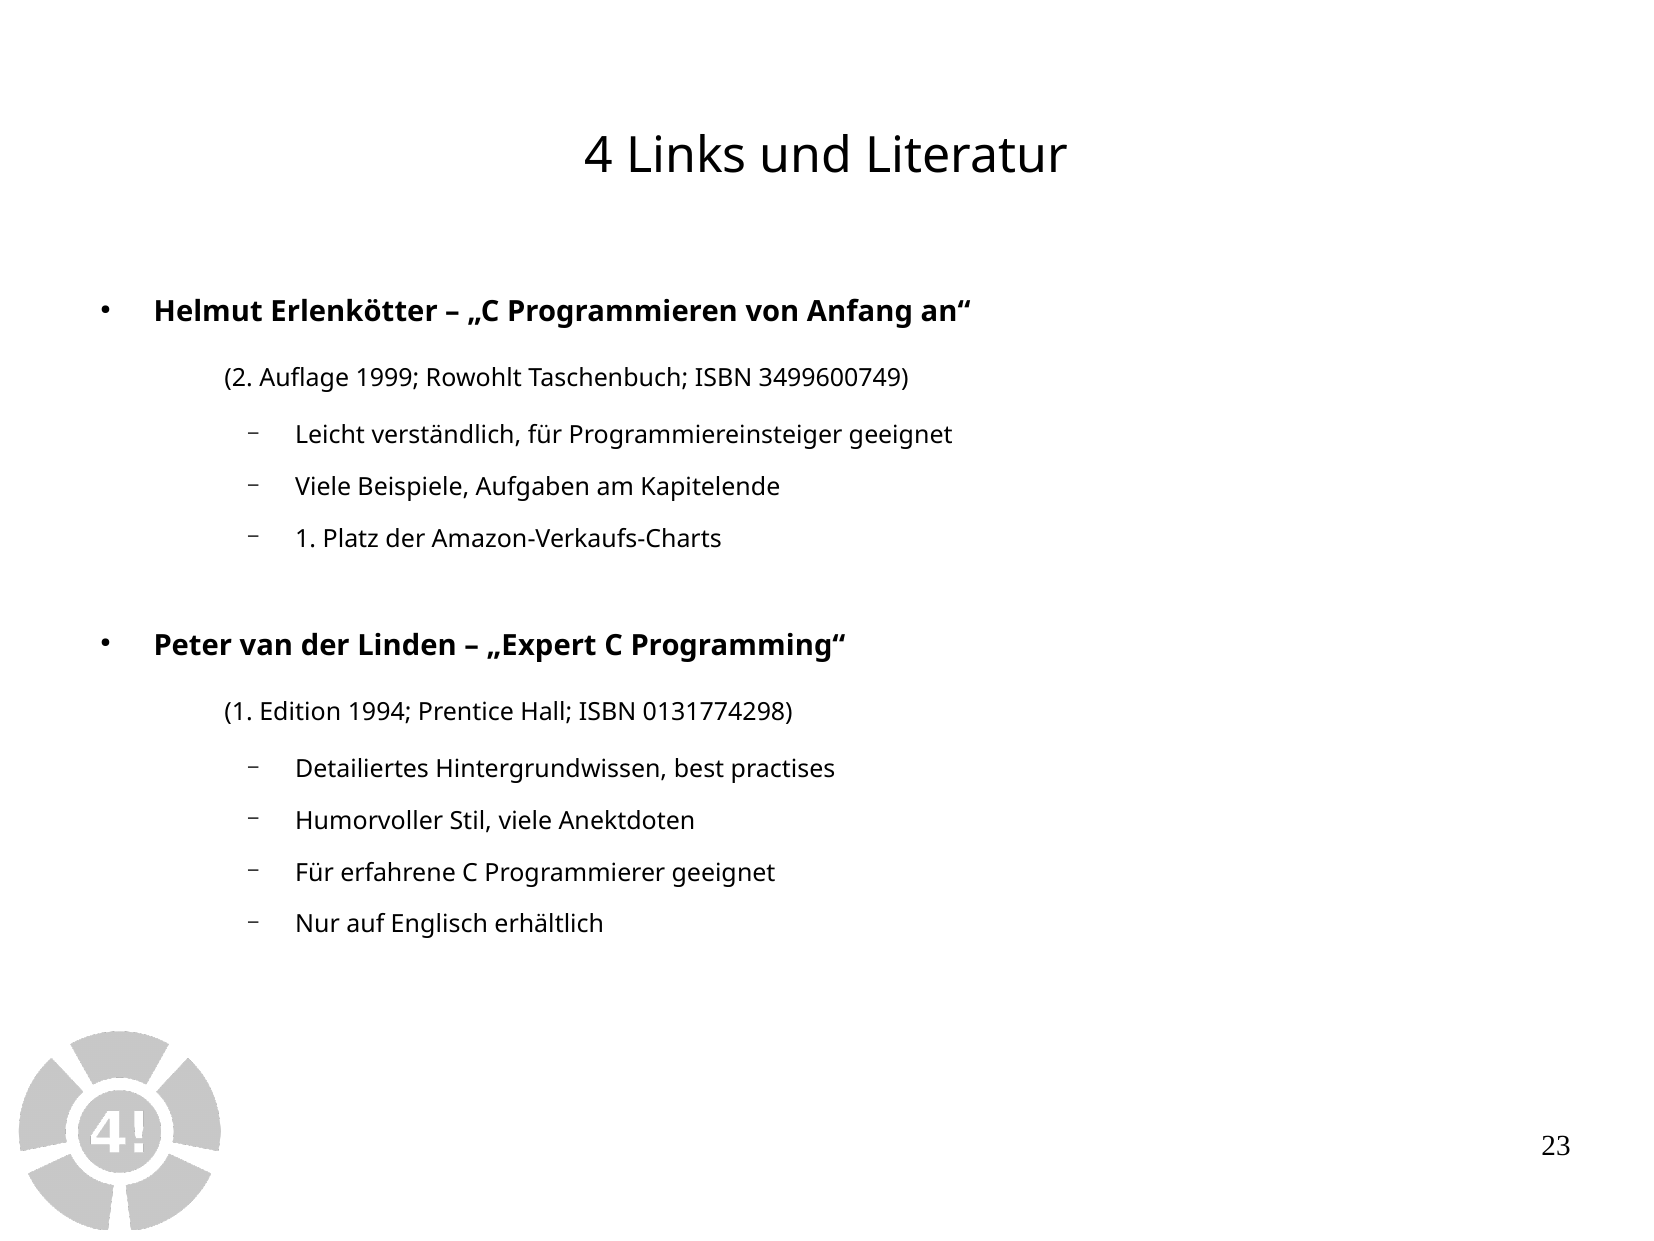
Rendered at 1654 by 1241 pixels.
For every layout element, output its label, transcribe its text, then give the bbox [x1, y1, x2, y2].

list Helmut Erlenkötter – „C Programmieren von Anfang an“ (2. Auflage 1999; Rowohlt Taschenbuch; ISBN 3499600749) Leicht verständlich, für Programmiereinsteiger geeignet Viele Beispiele, Aufgaben am Kapitelende 1. Platz der Amazon-Verkaufs-Charts Peter van der Linden – „Expert C Programming“ (1. Edition 1994; Prentice Hall; ISBN 0131774298) Detailiertes Hintergrundwissen, best practises Humorvoller Stil, viele Anektdoten Für erfahrene C Programmierer geeignet Nur auf Englisch erhältlich [82, 290, 1607, 1109]
title 4 Links und Literatur [82, 49, 1571, 257]
picture [11, 1031, 226, 1230]
